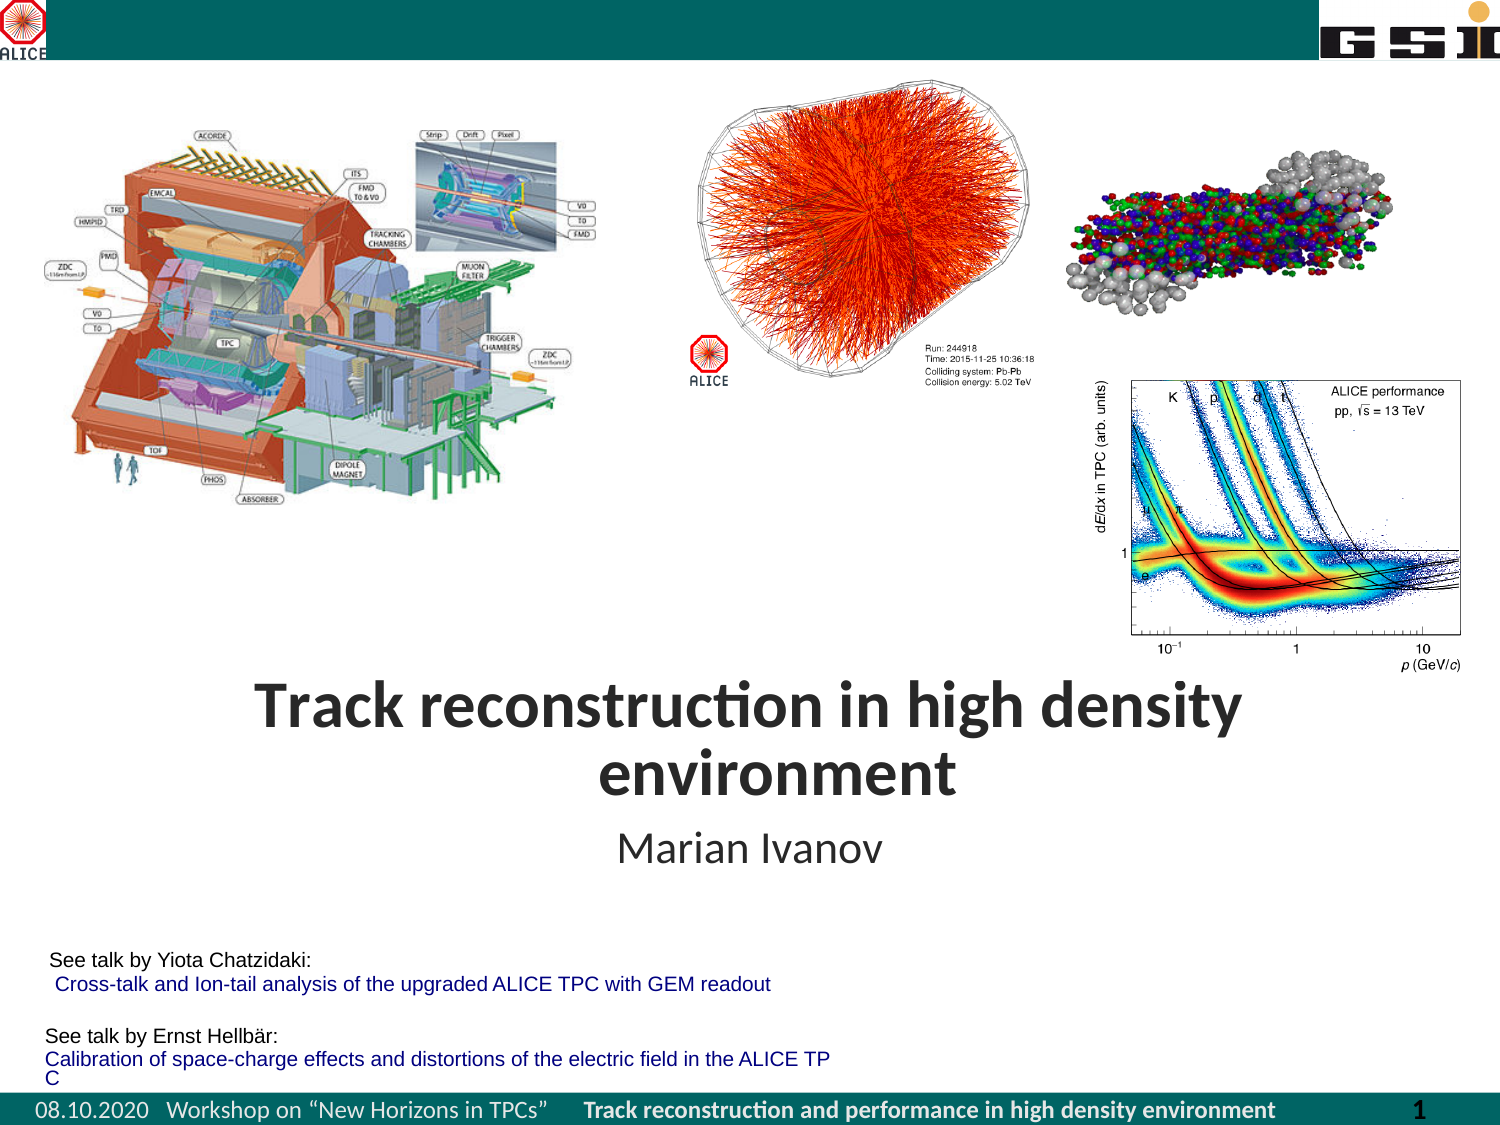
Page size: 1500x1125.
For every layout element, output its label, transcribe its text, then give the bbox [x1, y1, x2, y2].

picture [659, 69, 1470, 681]
subtitle Track reconstruction in high density environment Marian Ivanov [75, 612, 1425, 988]
picture [44, 130, 596, 506]
picture [0, 0, 46, 60]
picture [1319, 0, 1500, 60]
text_box See talk by Ernst Hellbär:Calibration of space-charge effects and distortions of the electric field in the ALICE TPC [30, 1017, 861, 1079]
text_box See talk by Yiota Chatzidaki: Cross-talk and Ion-tail analysis of the upgraded ALICE TPC with GEM readout [34, 941, 786, 1004]
